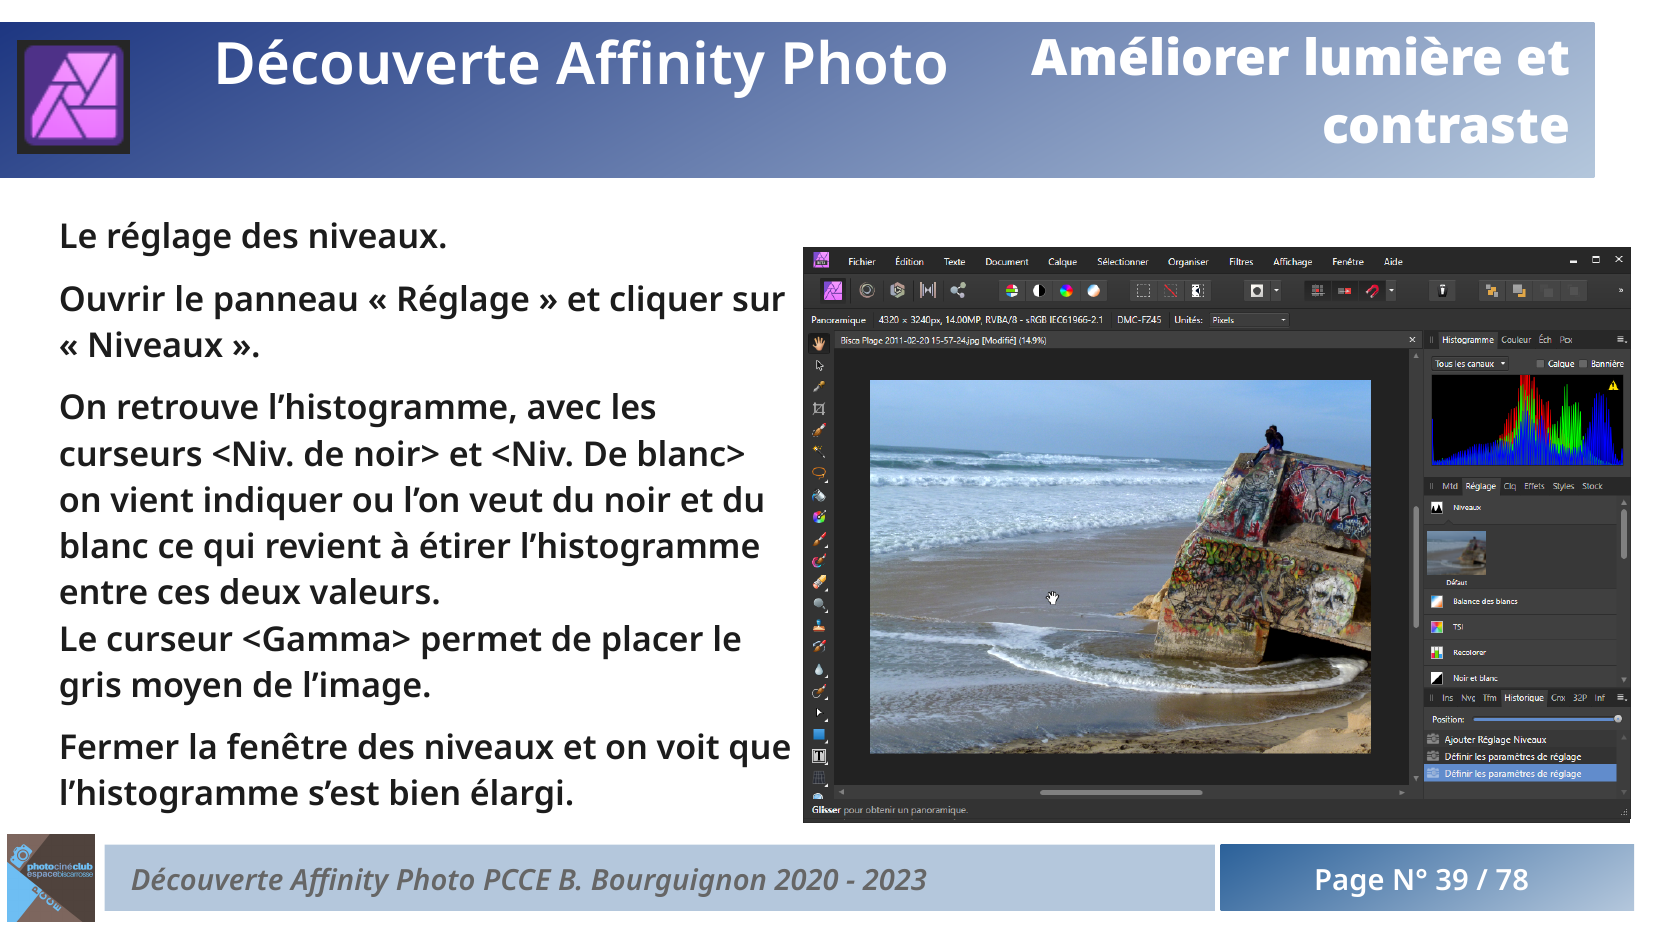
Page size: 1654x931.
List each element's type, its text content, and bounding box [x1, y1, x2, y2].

title Améliorer lumière et contraste [874, 47, 1571, 158]
list Le réglage des niveaux. Ouvrir le panneau « Réglage » et cliquer sur « Niveaux ». On retrouve l’histogramme, avec les curseurs <Niv. de noir> et <Niv. De blanc> on vient indiquer ou l’on veut du noir et du blanc ce qui revient à étirer l’histogramme entre ces deux valeurs. Le curseur <Gamma> permet de placer le gris moyen de l’image. Fermer la fenêtre des niveaux et on voit que l’histogramme s’est bien élargi. [59, 212, 792, 820]
picture [17, 40, 130, 154]
picture [7, 834, 95, 922]
picture [803, 247, 1631, 823]
